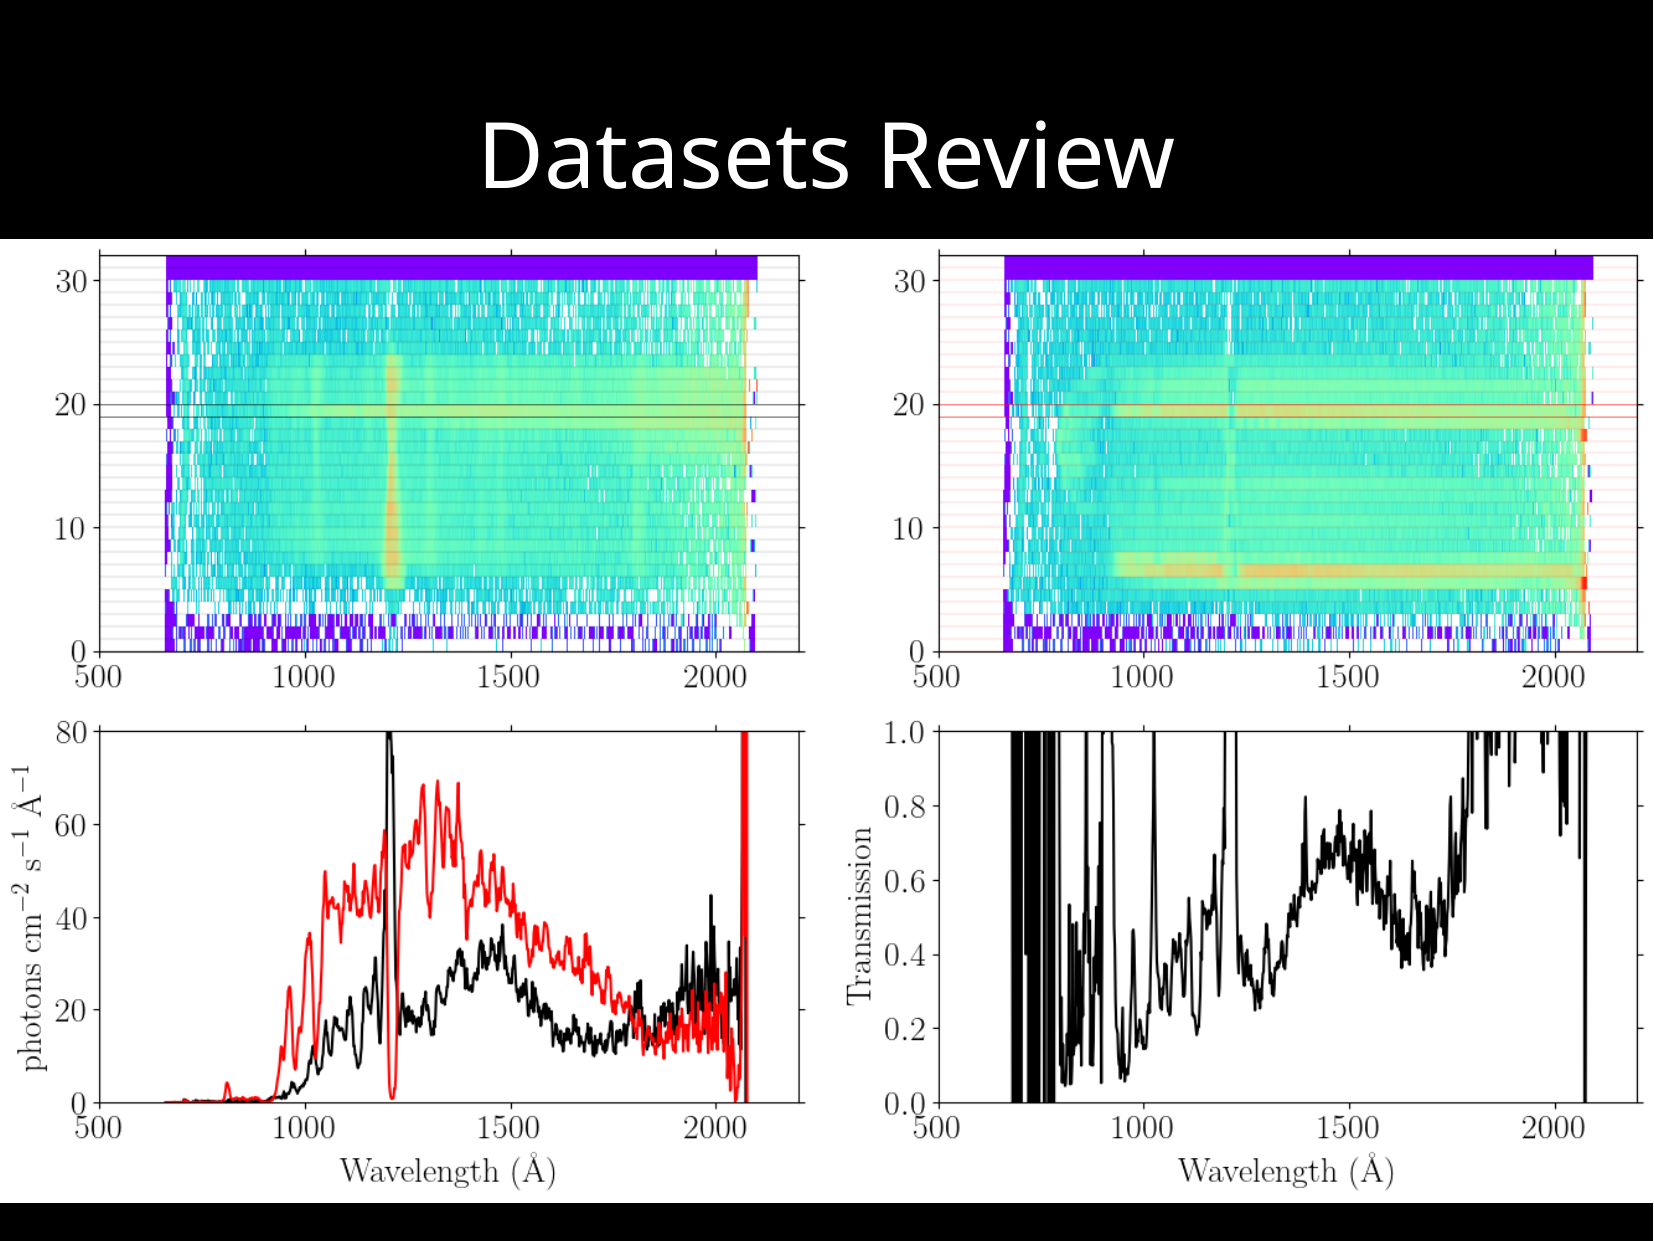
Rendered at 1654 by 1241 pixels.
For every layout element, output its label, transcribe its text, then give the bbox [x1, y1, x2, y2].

title Datasets Review [82, 49, 1571, 239]
picture [0, 239, 1653, 1203]
